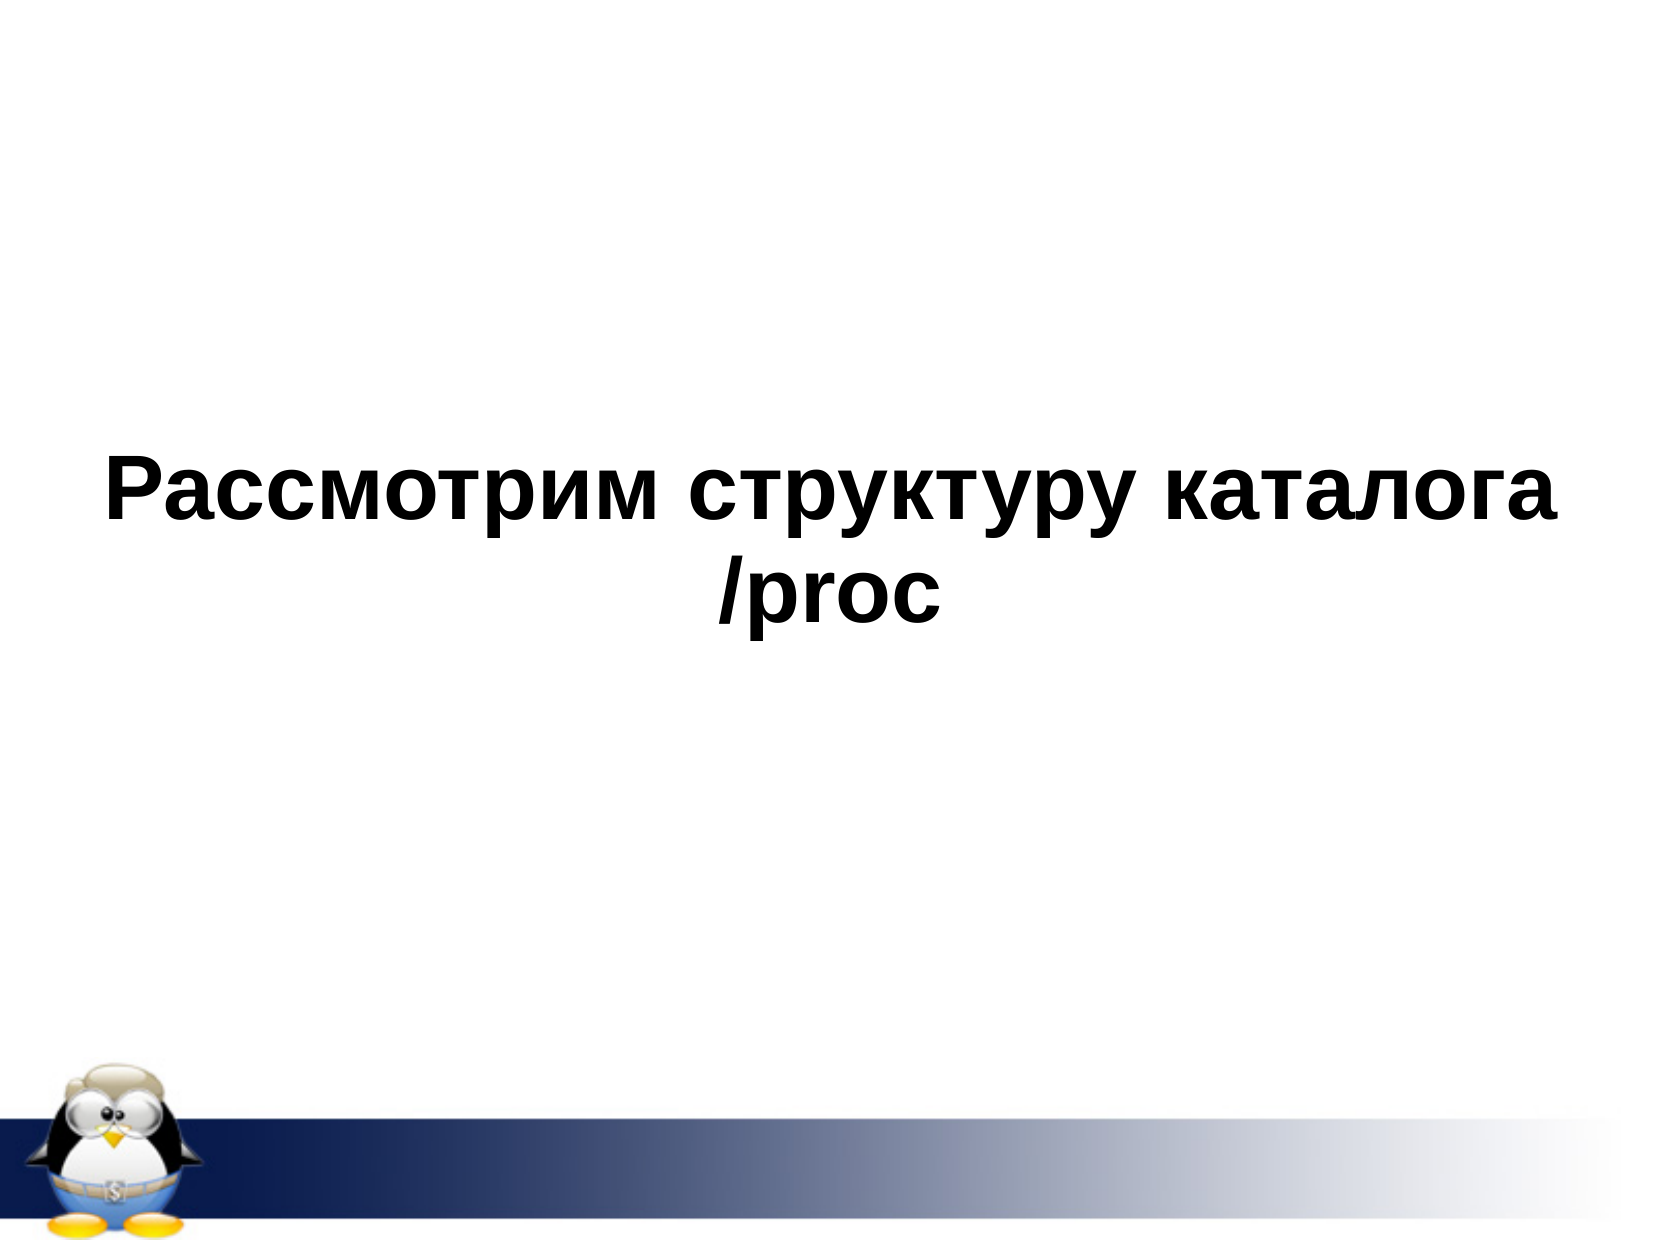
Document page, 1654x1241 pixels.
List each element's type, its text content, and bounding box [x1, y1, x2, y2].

picture [0, 1057, 1654, 1241]
text_box Рассмотрим структуру каталога /proc [88, 429, 1574, 650]
